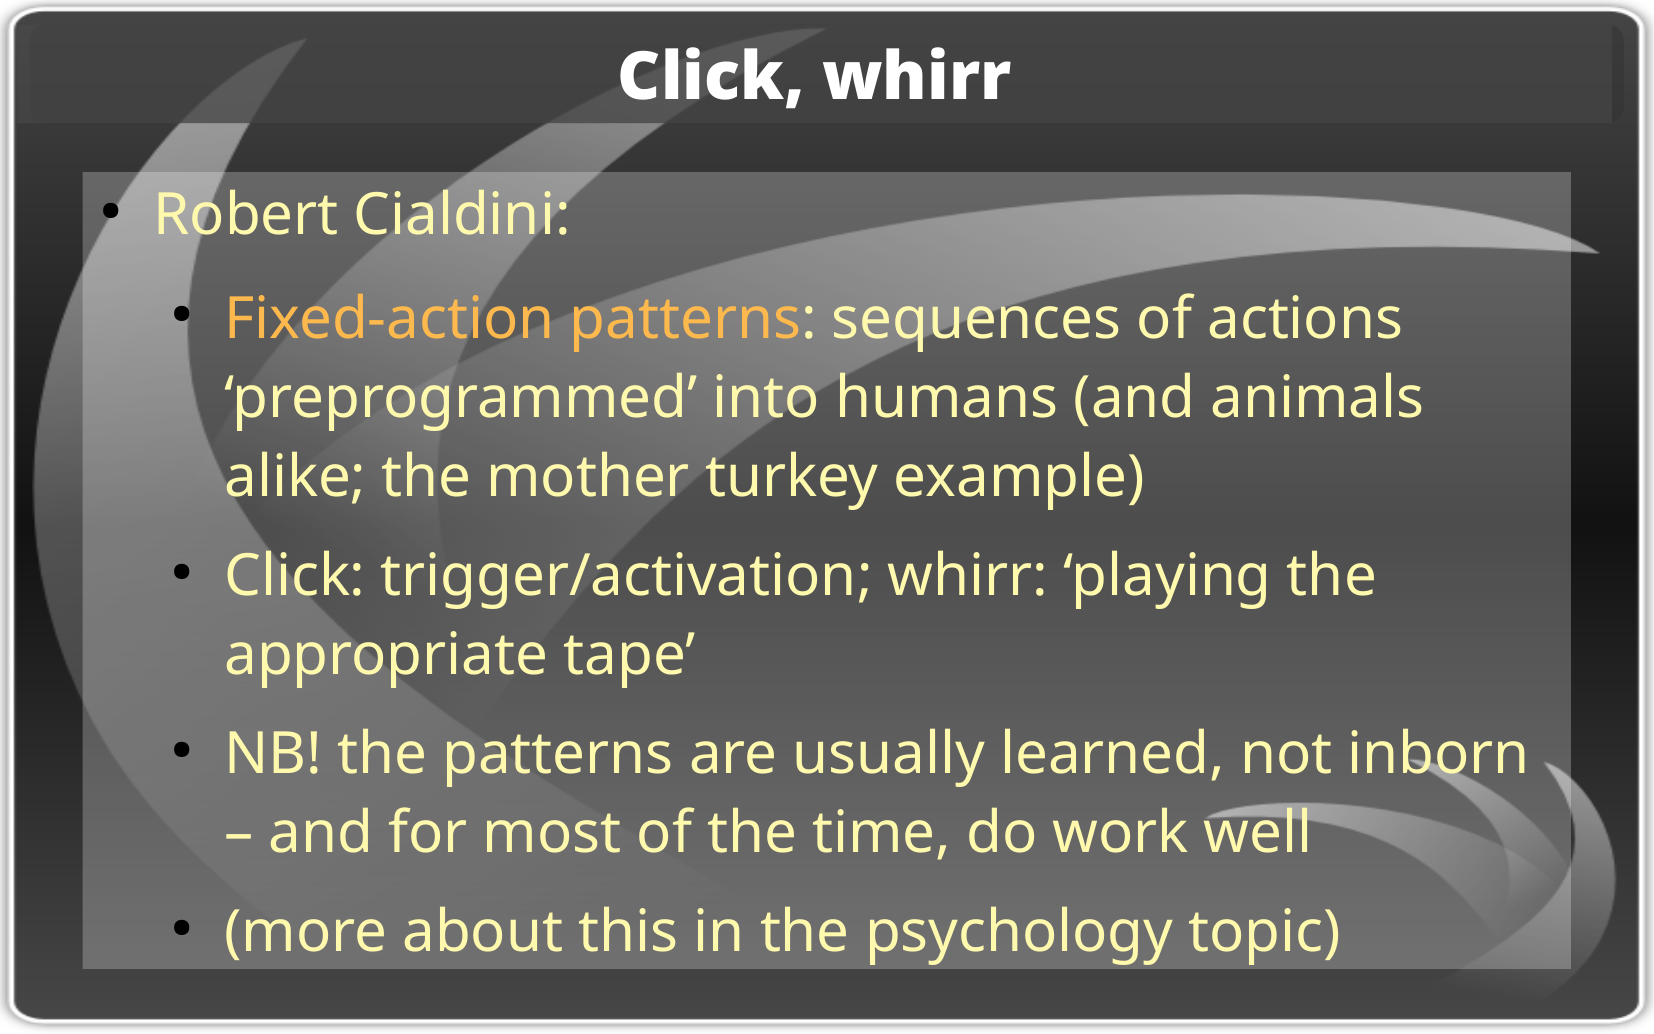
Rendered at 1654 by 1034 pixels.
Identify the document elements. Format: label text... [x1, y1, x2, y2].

picture [0, 0, 1654, 1034]
title Click, whirr [17, 24, 1613, 124]
list Robert Cialdini: Fixed-action patterns: sequences of actions ‘preprogrammed’ into humans (and animals alike; the mother turkey example) Click: trigger/activation; whirr: ‘playing the appropriate tape’ NB! the patterns are usually learned, not inborn – and for most of the time, do work well (more about this in the psychology topic) [82, 172, 1571, 947]
